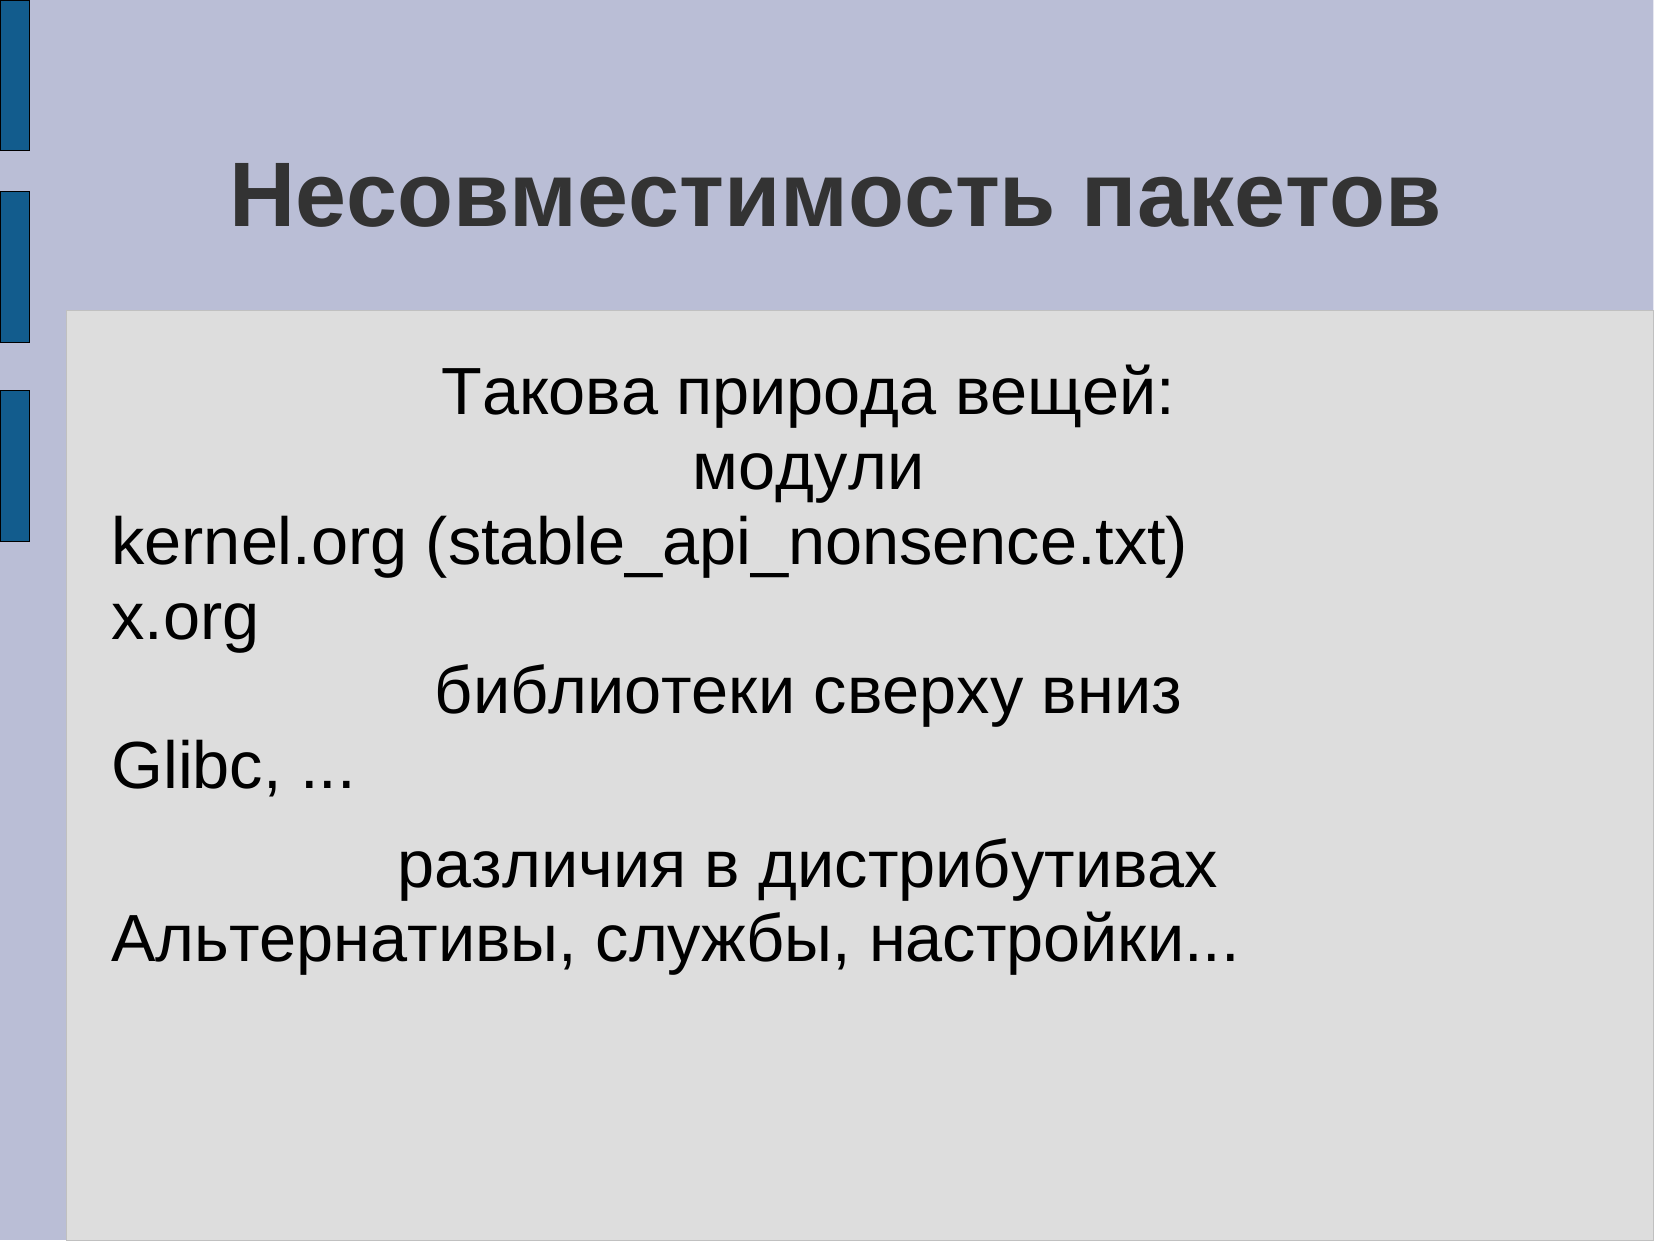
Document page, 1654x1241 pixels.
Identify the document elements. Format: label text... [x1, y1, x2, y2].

title Несовместимость пакетов [121, 91, 1534, 299]
list Такова природа вещей: модули kernel.org (stable_api_nonsence.txt) x.org библиотеки сверху вниз Glibc, ... различия в дистрибутивах Альтернативы, службы, настройки... [93, 354, 1506, 1034]
